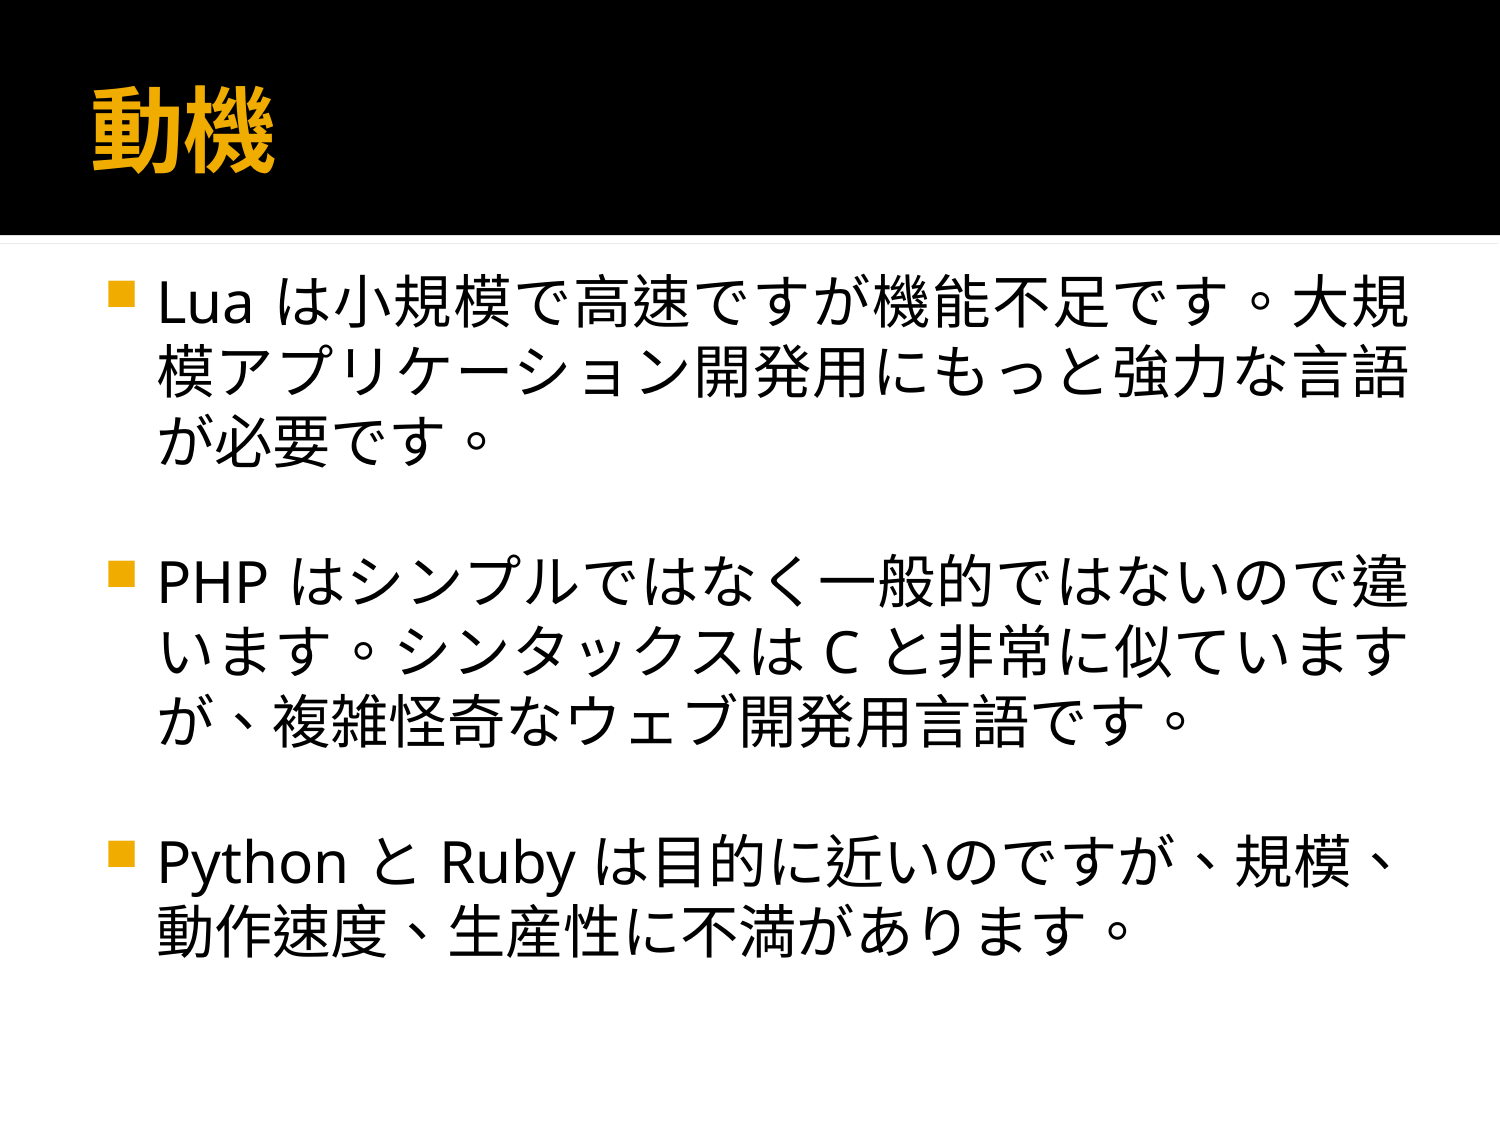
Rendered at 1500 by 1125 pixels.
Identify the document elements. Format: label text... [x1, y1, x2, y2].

title 動機 [75, 25, 1425, 231]
list Lua は小規模で高速ですが機能不足です。大規模アプリケーション開発用にもっと強力な言語が必要です。 PHP はシンプルではなく一般的ではないので違います。シンタックスは C と非常に似ていますが、複雑怪奇なウェブ開発用言語です。 Python と Ruby は目的に近いのですが、規模、動作速度、生産性に不満があります。 [75, 249, 1425, 1088]
